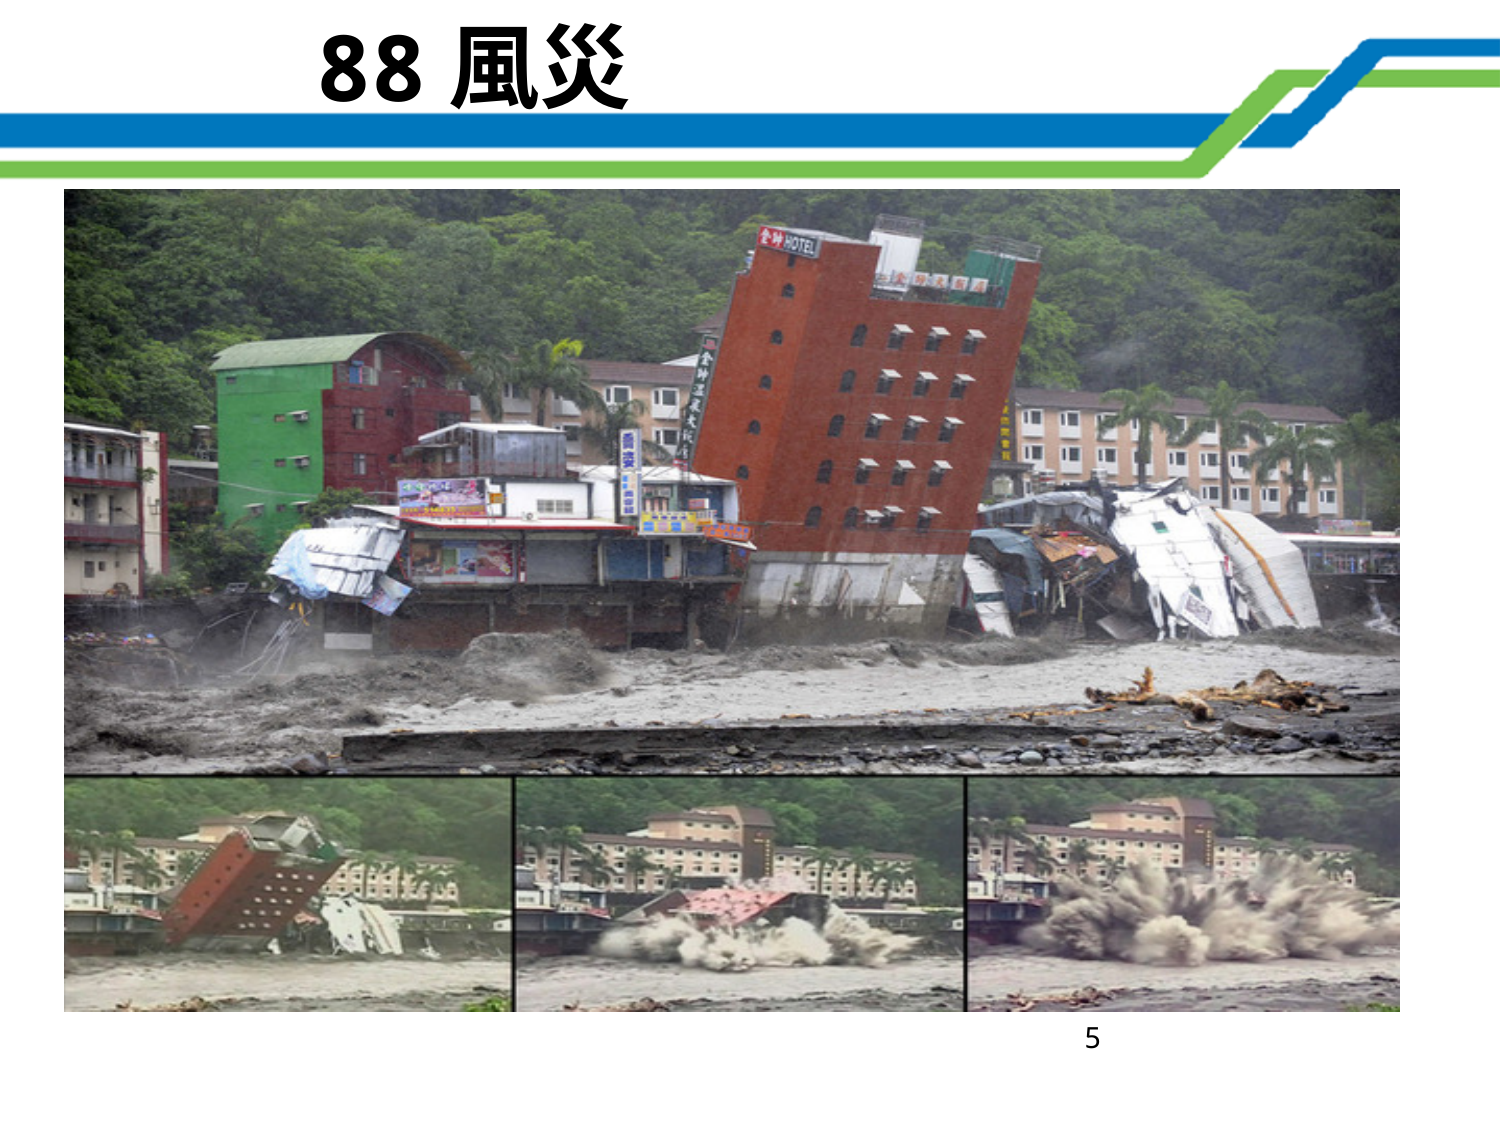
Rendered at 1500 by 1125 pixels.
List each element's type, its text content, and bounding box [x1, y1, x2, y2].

picture [64, 189, 1400, 1012]
text_box [1069, 1012, 1382, 1087]
text_box 88風災 [301, 2, 610, 129]
